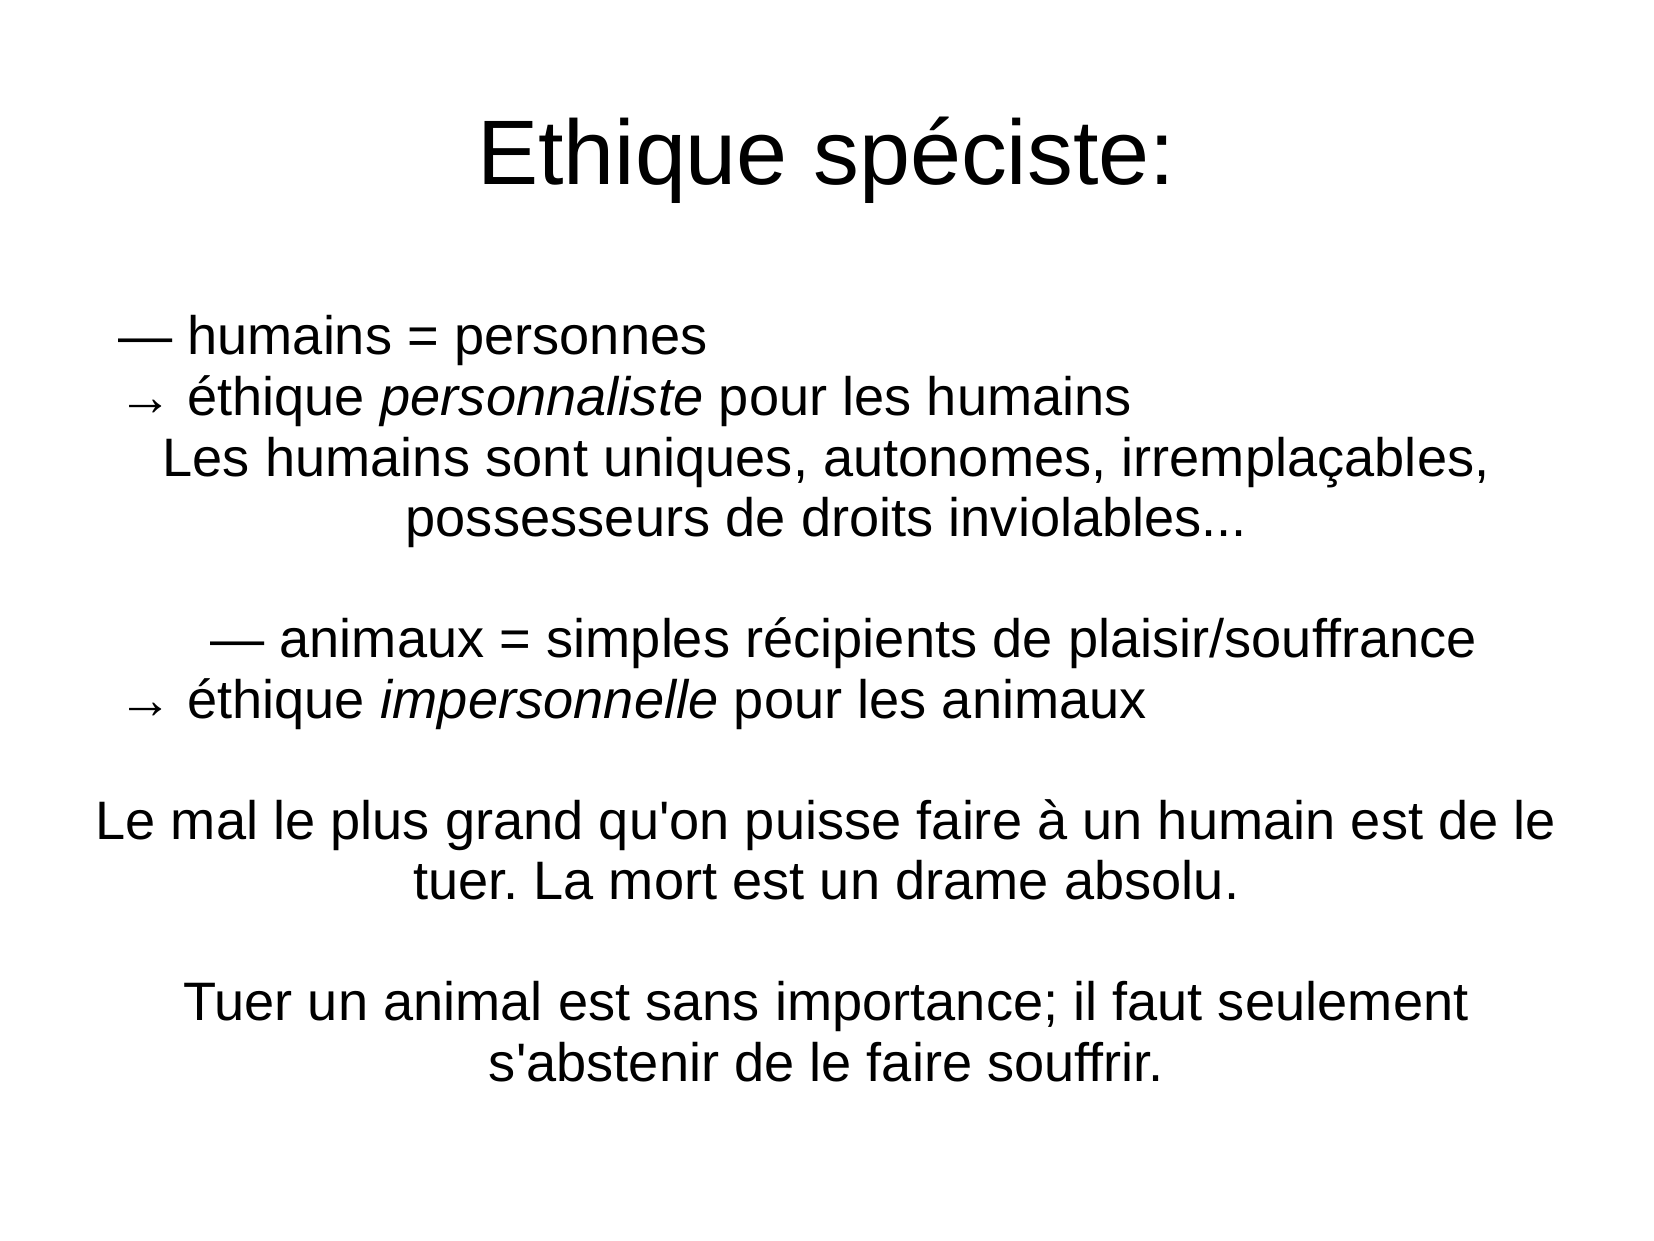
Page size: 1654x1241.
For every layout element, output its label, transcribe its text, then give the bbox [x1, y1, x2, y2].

title Ethique spéciste: [82, 49, 1571, 257]
subtitle — humains = personnes → éthique personnaliste pour les humains Les humains sont uniques, autonomes, irremplaçables, possesseurs de droits inviolables... — animaux = simples récipients de plaisir/souffrance → éthique impersonnelle pour les animaux Le mal le plus grand qu'on puisse faire à un humain est de le tuer. La mort est un drame absolu. Tuer un animal est sans importance; il faut seulement s'abstenir de le faire souffrir. [82, 297, 1571, 1102]
